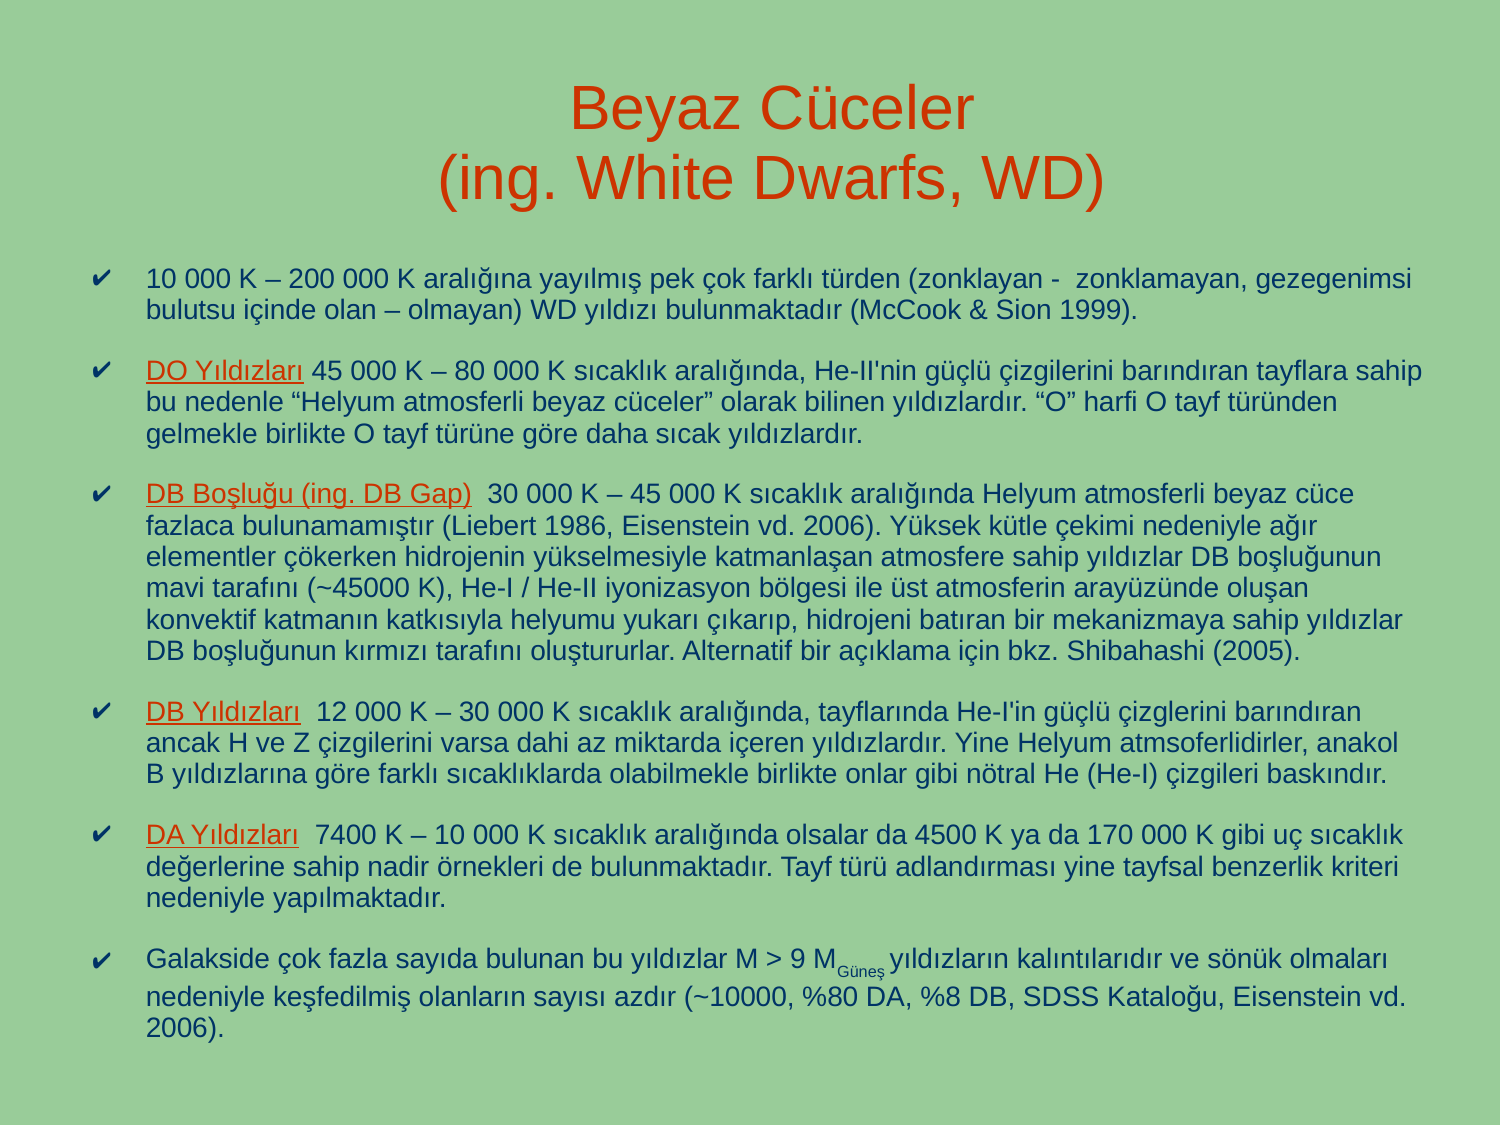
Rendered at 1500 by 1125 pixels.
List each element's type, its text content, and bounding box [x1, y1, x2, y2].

list 10 000 K – 200 000 K aralığına yayılmış pek çok farklı türden (zonklayan - zonklamayan, gezegenimsi bulutsu içinde olan – olmayan) WD yıldızı bulunmaktadır (McCook & Sion 1999). DO Yıldızları 45 000 K – 80 000 K sıcaklık aralığında, He-II'nin güçlü çizgilerini barındıran tayflara sahip bu nedenle “Helyum atmosferli beyaz cüceler” olarak bilinen yıldızlardır. “O” harfi O tayf türünden gelmekle birlikte O tayf türüne göre daha sıcak yıldızlardır. DB Boşluğu (ing. DB Gap) 30 000 K – 45 000 K sıcaklık aralığında Helyum atmosferli beyaz cüce fazlaca bulunamamıştır (Liebert 1986, Eisenstein vd. 2006). Yüksek kütle çekimi nedeniyle ağır elementler çökerken hidrojenin yükselmesiyle katmanlaşan atmosfere sahip yıldızlar DB boşluğunun mavi tarafını (~45000 K), He-I / He-II iyonizasyon bölgesi ile üst atmosferin arayüzünde oluşan konvektif katmanın katkısıyla helyumu yukarı çıkarıp, hidrojeni batıran bir mekanizmaya sahip yıldızlar DB boşluğunun kırmızı tarafını oluştururlar. Alternatif bir açıklama için bkz. Shibahashi (2005). DB Yıldızları 12 000 K – 30 000 K sıcaklık aralığında, tayflarında He-I'in güçlü çizglerini barındıran ancak H ve Z çizgilerini varsa dahi az miktarda içeren yıldızlardır. Yine Helyum atmsoferlidirler, anakol B yıldızlarına göre farklı sıcaklıklarda olabilmekle birlikte onlar gibi nötral He (He-I) çizgileri baskındır. DA Yıldızları 7400 K – 10 000 K sıcaklık aralığında olsalar da 4500 K ya da 170 000 K gibi uç sıcaklık değerlerine sahip nadir örnekleri de bulunmaktadır. Tayf türü adlandırması yine tayfsal benzerlik kriteri nedeniyle yapılmaktadır. Galakside çok fazla sayıda bulunan bu yıldızlar M > 9 MGüneş yıldızların kalıntılarıdır ve sönük olmaları nedeniyle keşfedilmiş olanların sayısı azdır (~10000, %80 DA, %8 DB, SDSS Kataloğu, Eisenstein vd. 2006). [75, 263, 1425, 1049]
title Beyaz Cüceler (ing. White Dwarfs, WD) [135, 22, 1410, 263]
